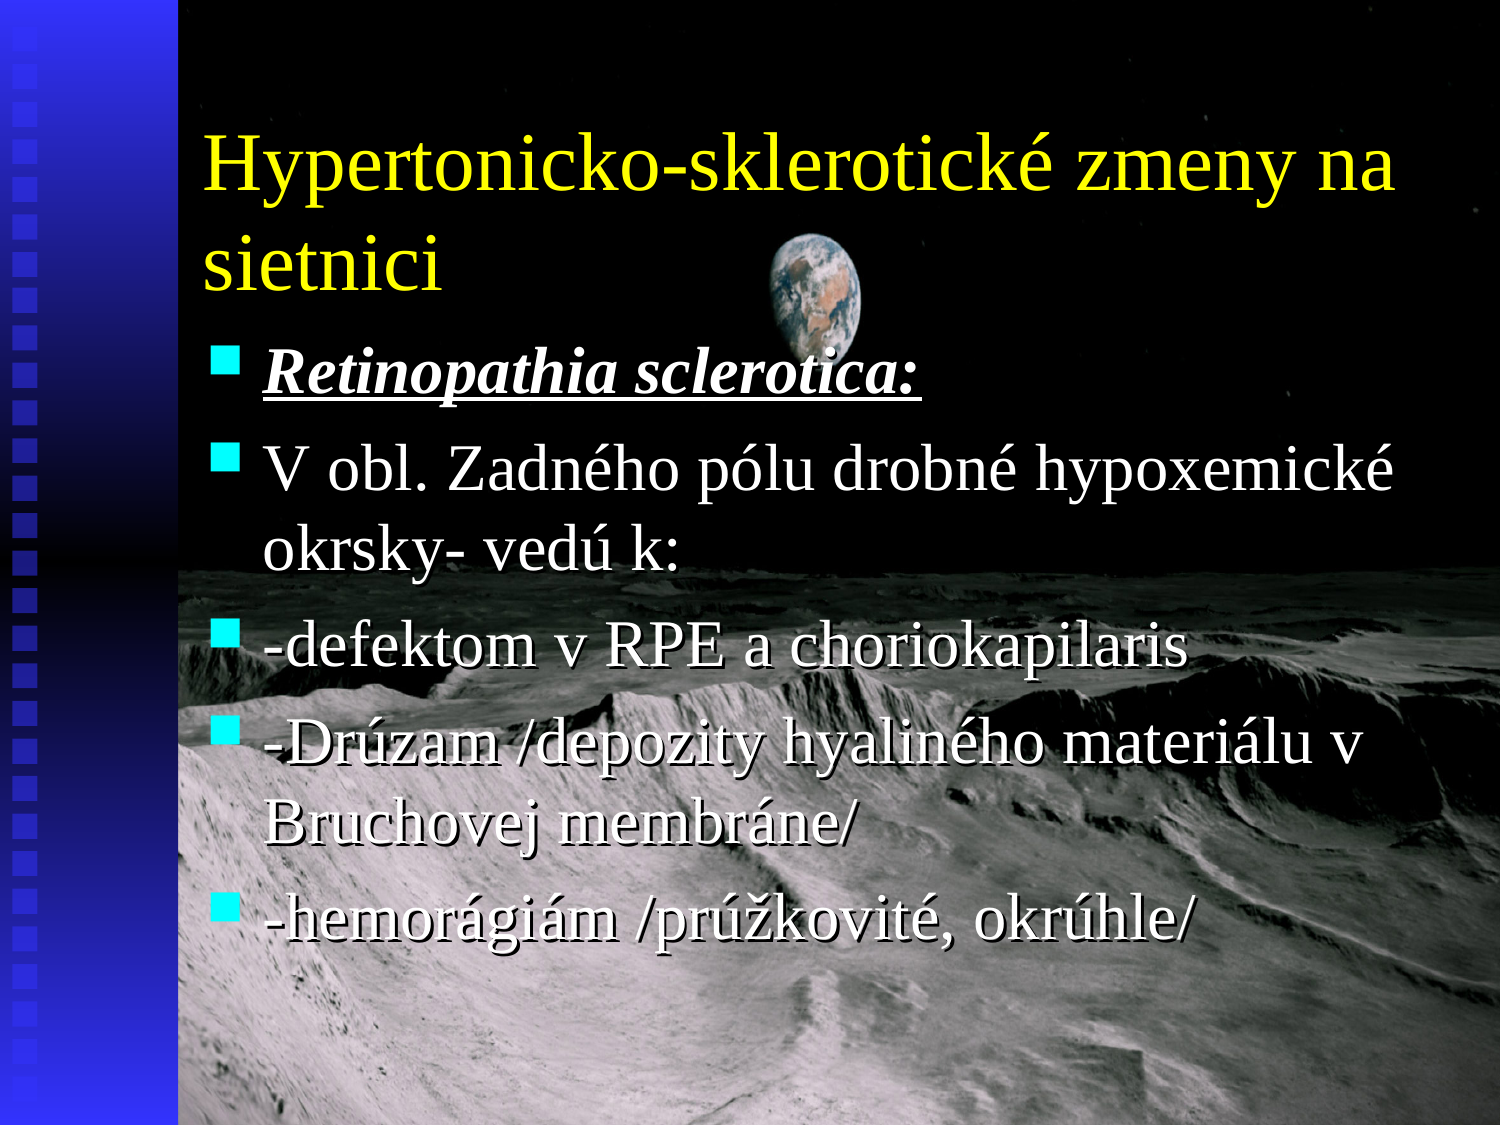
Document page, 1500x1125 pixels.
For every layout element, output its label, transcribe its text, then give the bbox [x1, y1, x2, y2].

picture [0, 0, 1500, 1125]
list Retinopathia sclerotica: V obl. Zadného pólu drobné hypoxemické okrsky- vedú k: -defektom v RPE a choriokapilaris -Drúzam /depozity hyaliného materiálu v Bruchovej membráne/ -hemorágiám /prúžkovité, okrúhle/ [191, 319, 1467, 995]
title Hypertonicko-sklerotické zmeny na sietnici [187, 99, 1463, 288]
